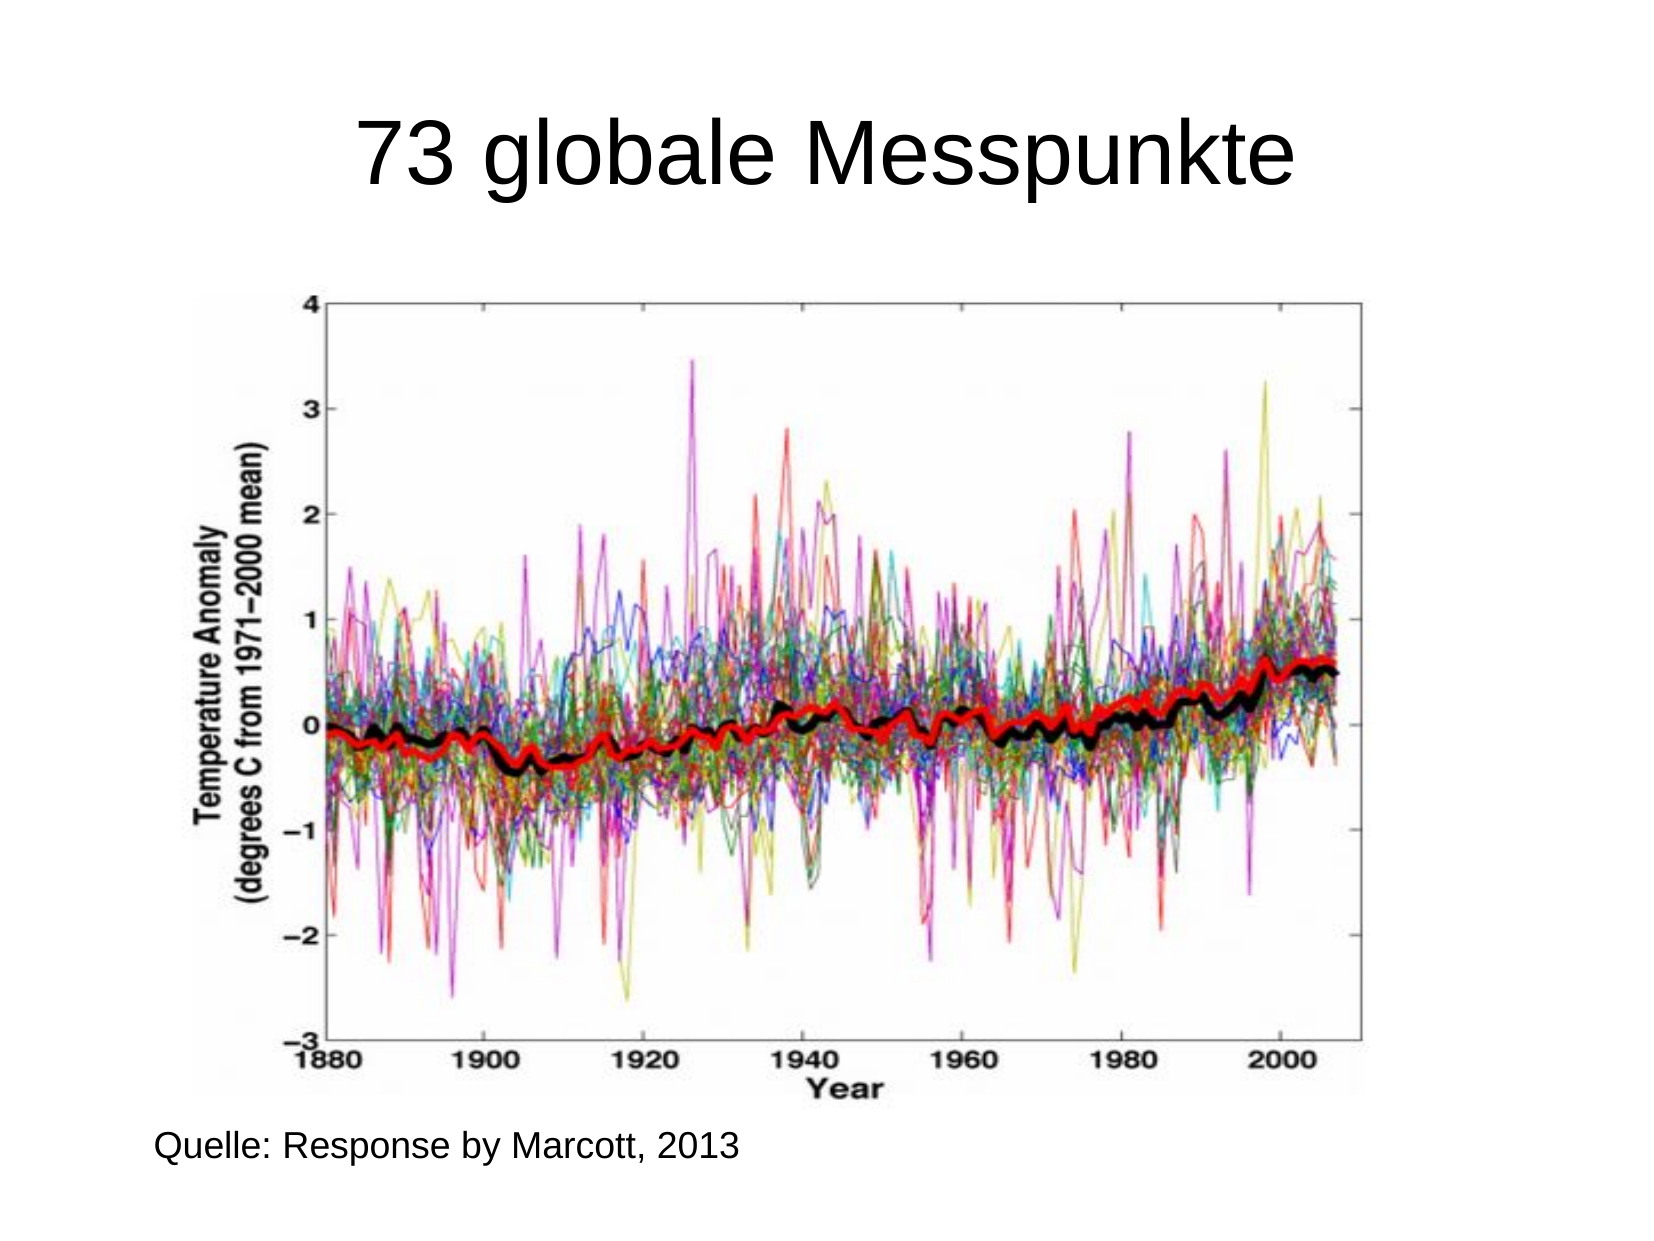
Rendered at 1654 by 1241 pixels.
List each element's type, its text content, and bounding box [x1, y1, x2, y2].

list Quelle: Response by Marcott, 2013 [82, 290, 1571, 1167]
picture [164, 271, 1418, 1116]
title 73 globale Messpunkte [82, 49, 1571, 257]
